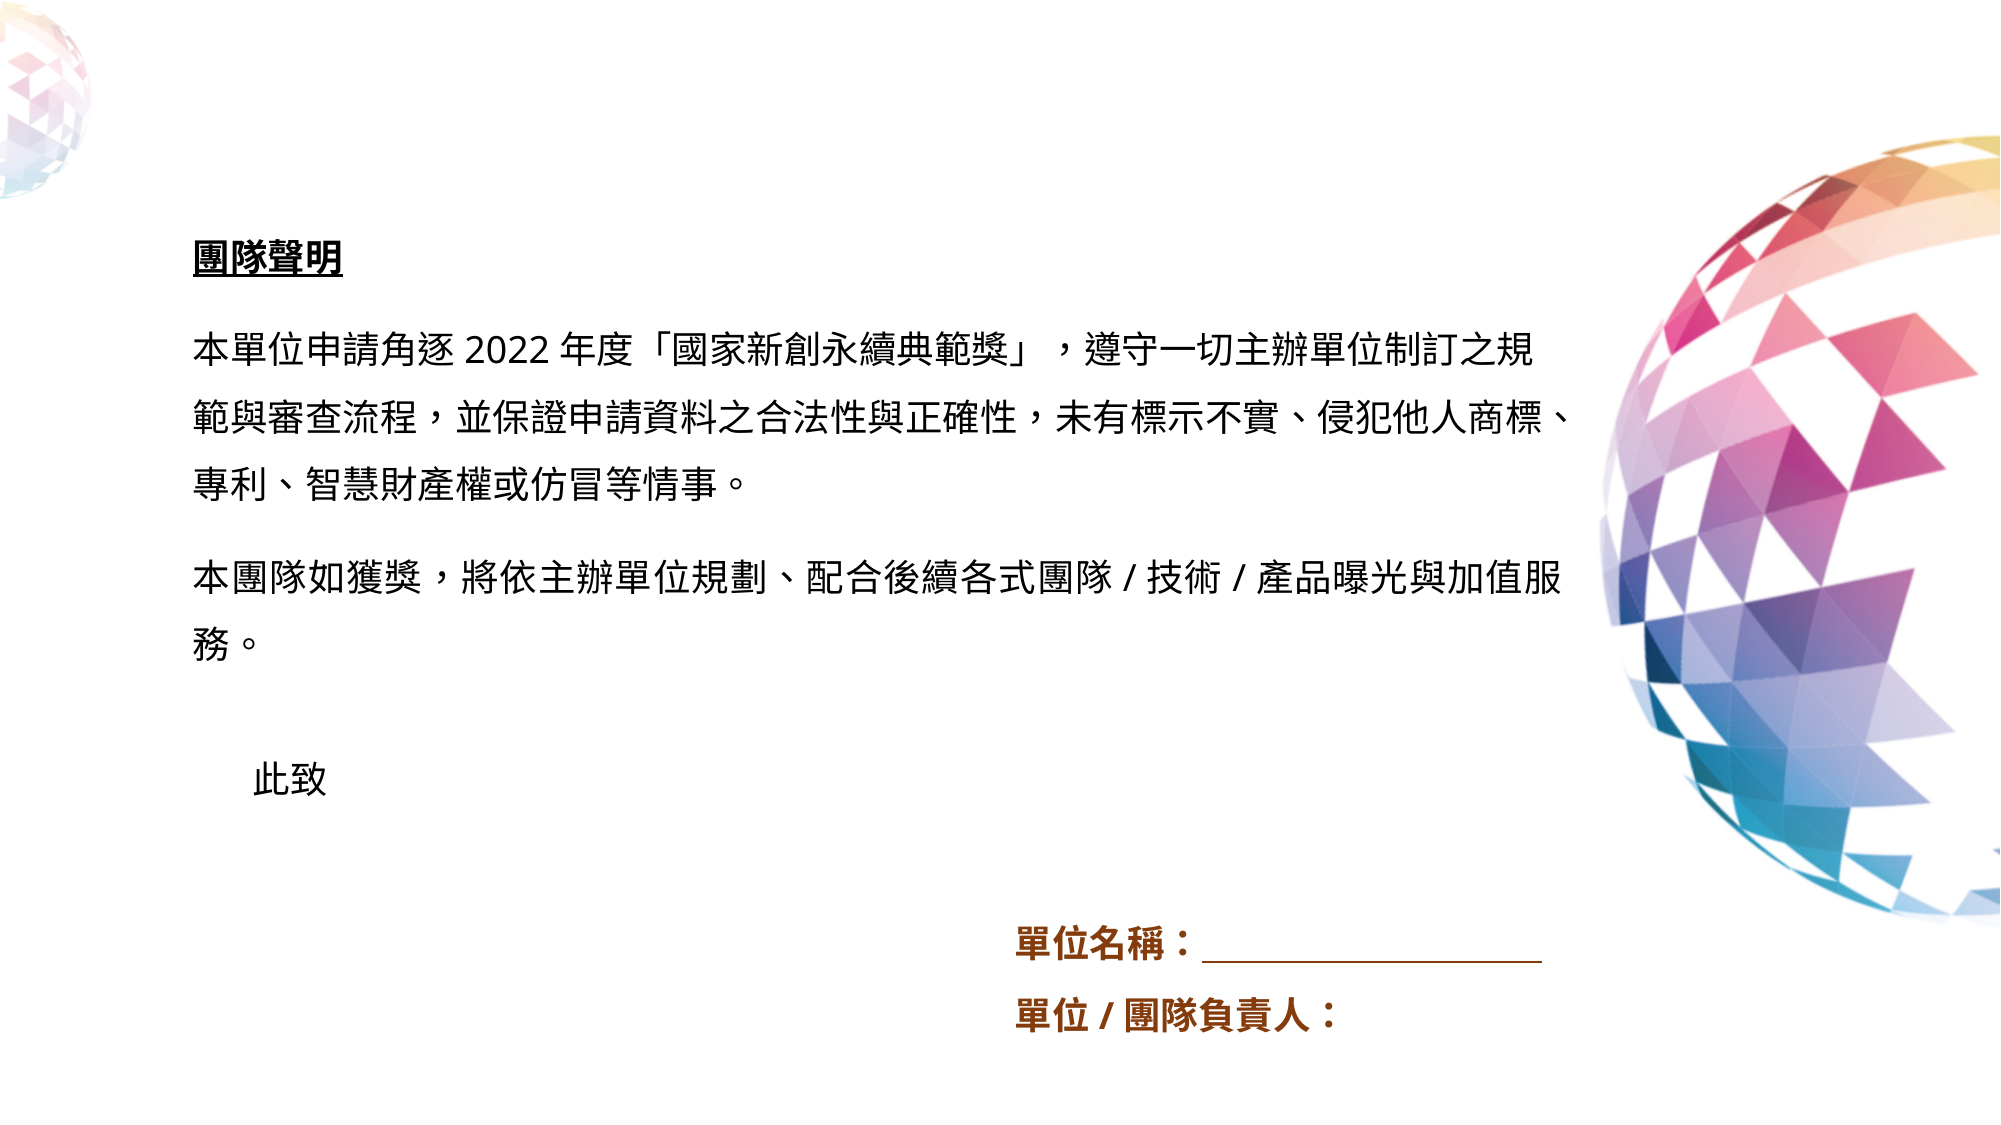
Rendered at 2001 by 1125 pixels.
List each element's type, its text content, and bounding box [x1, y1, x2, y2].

picture [0, 0, 2000, 1125]
text_box 團隊聲明 本單位申請角逐2022年度「國家新創永續典範獎」，遵守一切主辦單位制訂之規範與審查流程，並保證申請資料之合法性與正確性，未有標示不實、侵犯他人商標、專利、智慧財產權或仿冒等情事。 本團隊如獲獎，將依主辦單位規劃、配合後續各式團隊/技術/產品曝光與加值服務。 此致 [177, 203, 1577, 772]
text_box 單位名稱： 單位/團隊負責人： [999, 885, 2000, 1047]
